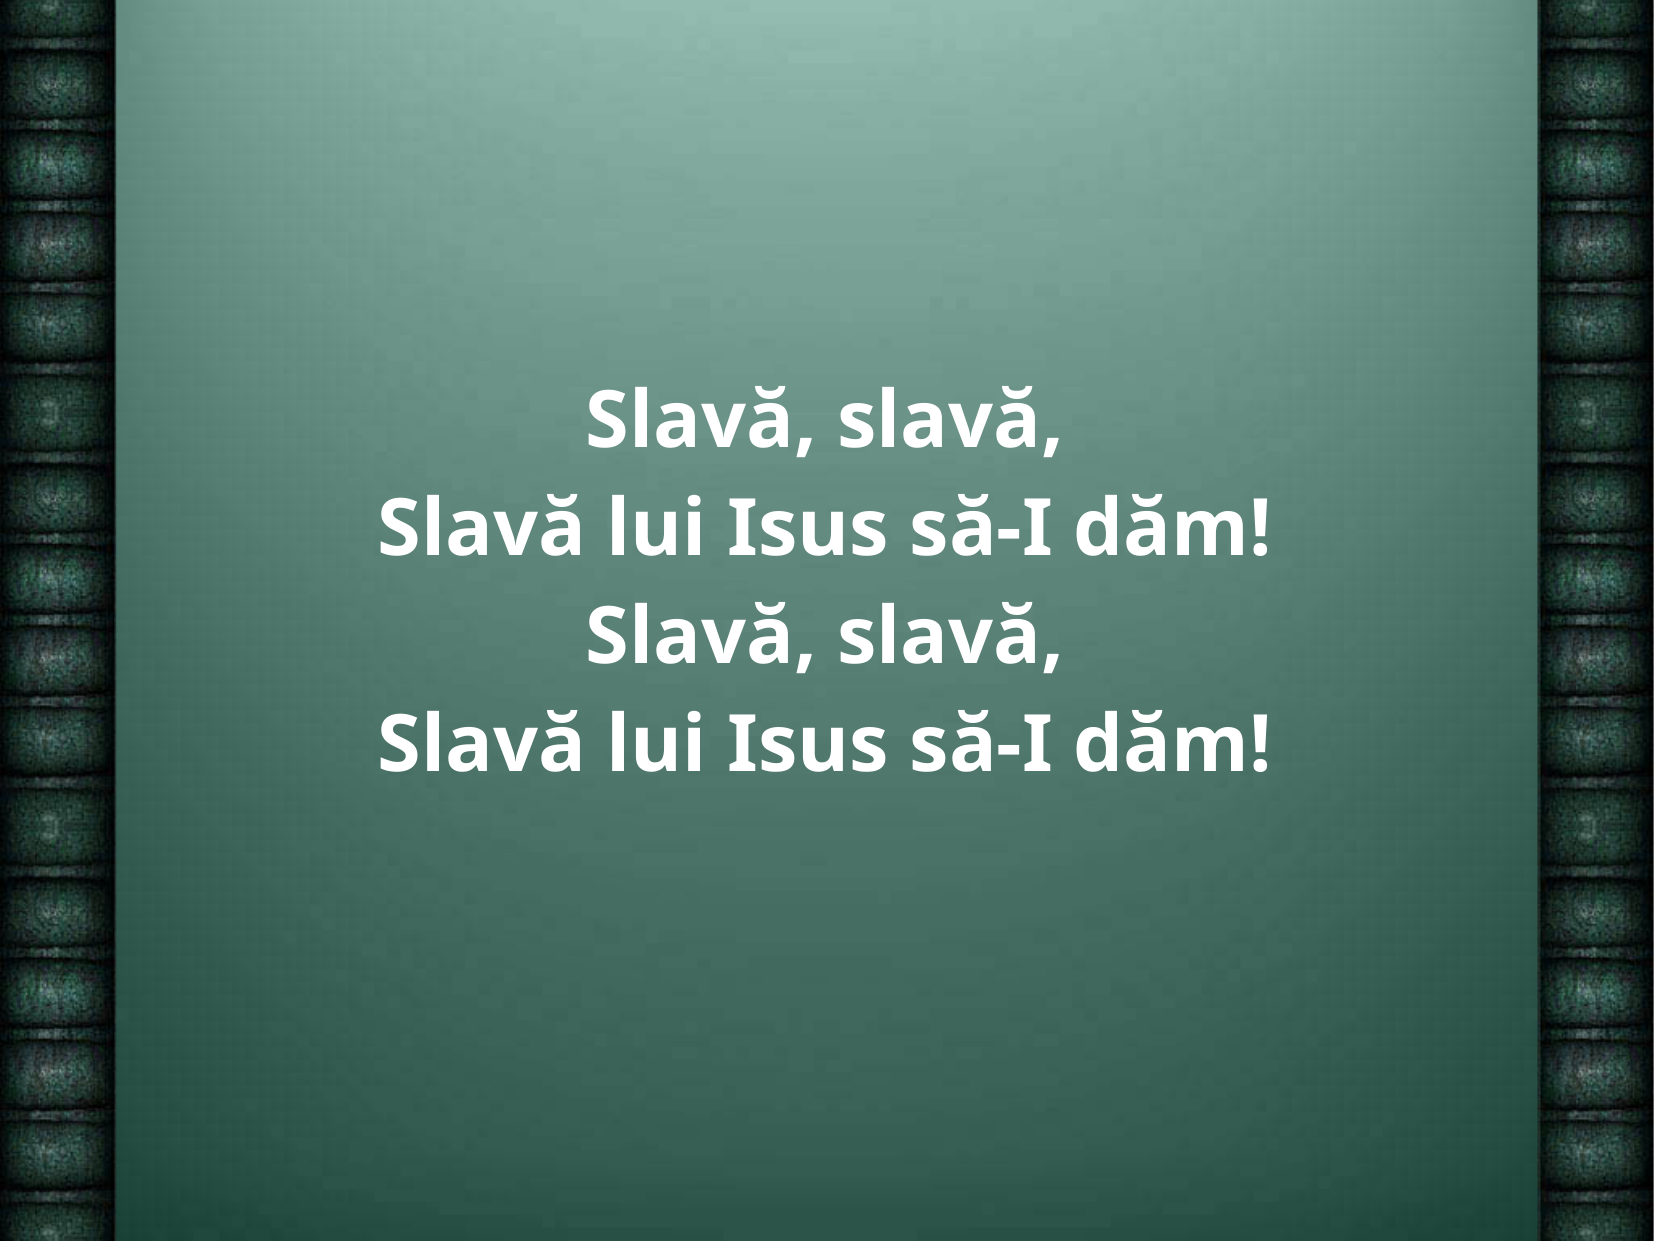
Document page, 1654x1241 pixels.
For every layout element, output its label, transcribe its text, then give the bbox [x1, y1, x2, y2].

text_box Slavă, slavă, Slavă lui Isus să-I dăm! Slavă, slavă, Slavă lui Isus să-I dăm! [300, 363, 1351, 751]
picture [0, 0, 1654, 1241]
